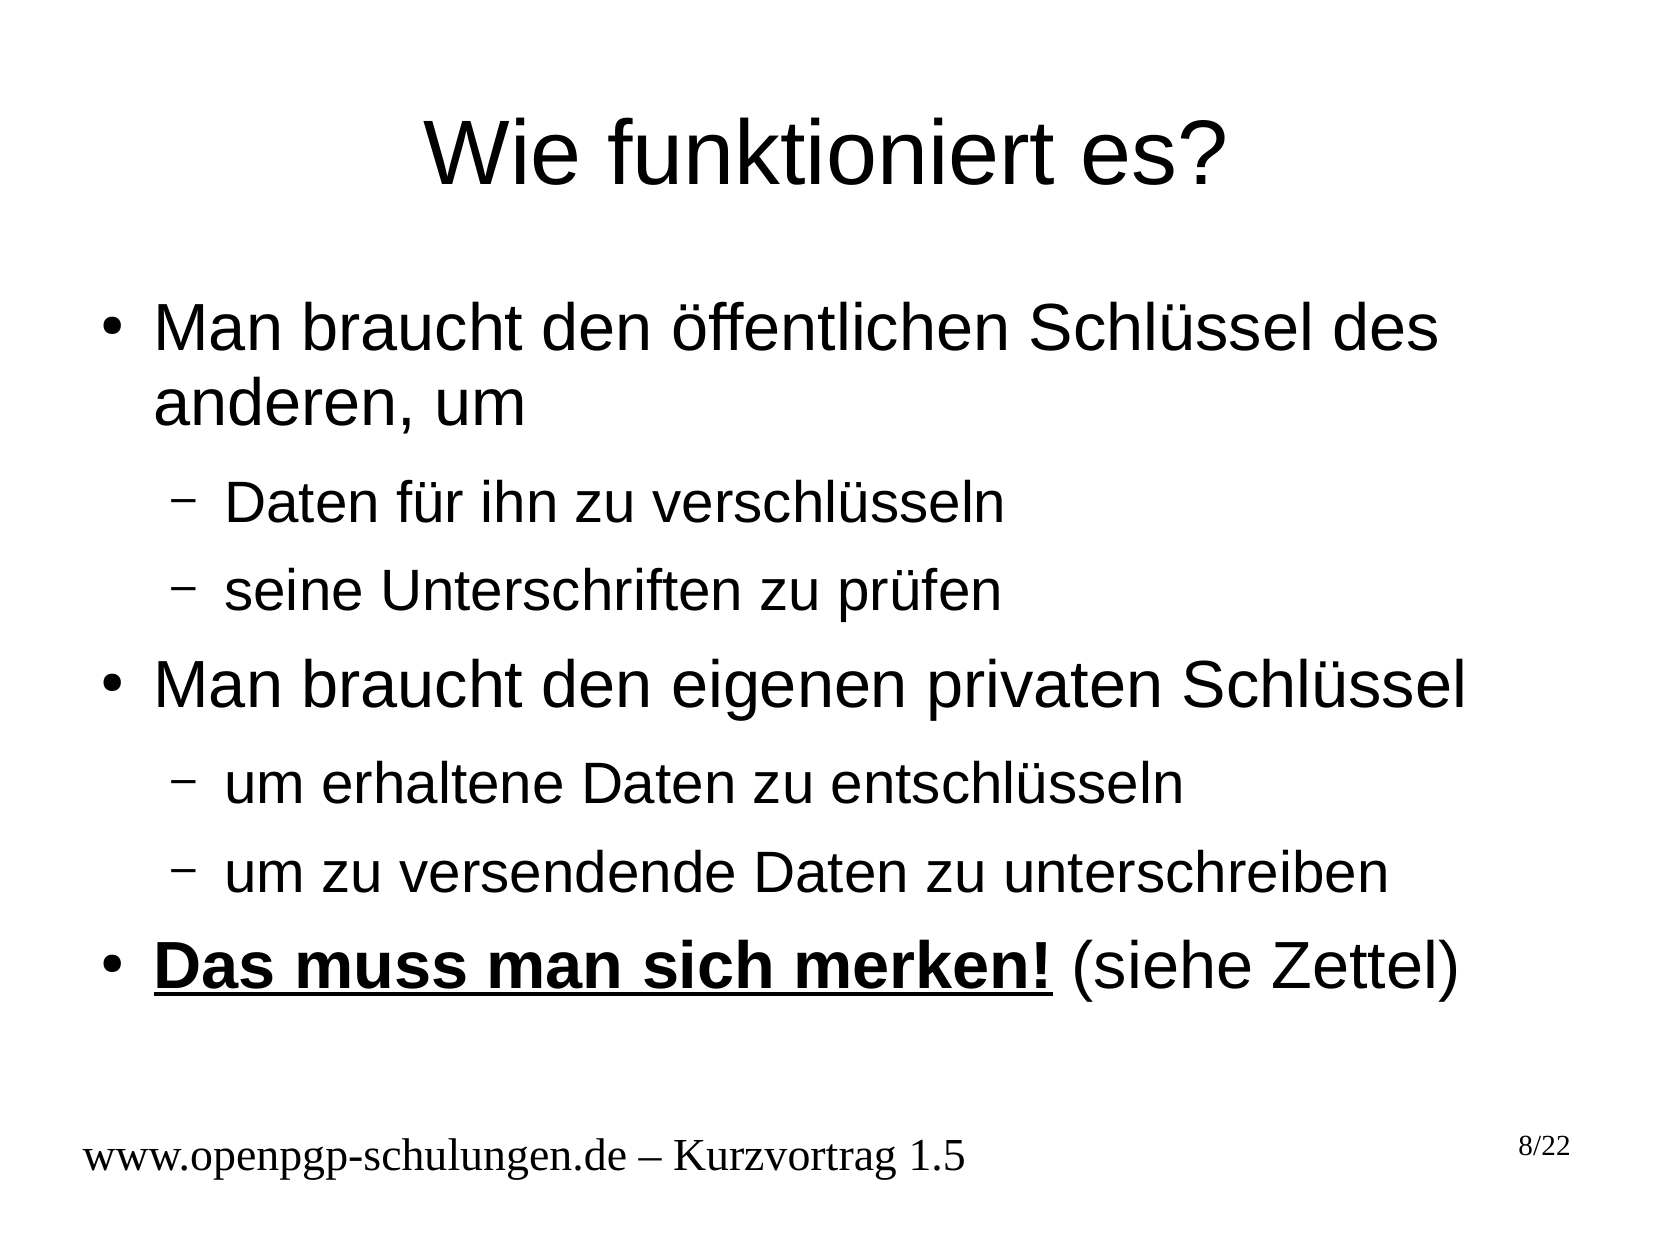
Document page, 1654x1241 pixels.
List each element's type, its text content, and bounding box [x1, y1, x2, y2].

title Wie funktioniert es? [82, 49, 1571, 257]
list Man braucht den öffentlichen Schlüssel des anderen, um Daten für ihn zu verschlüsseln seine Unterschriften zu prüfen Man braucht den eigenen privaten Schlüssel um erhaltene Daten zu entschlüsseln um zu versendende Daten zu unterschreiben Das muss man sich merken! (siehe Zettel) [82, 290, 1538, 1010]
